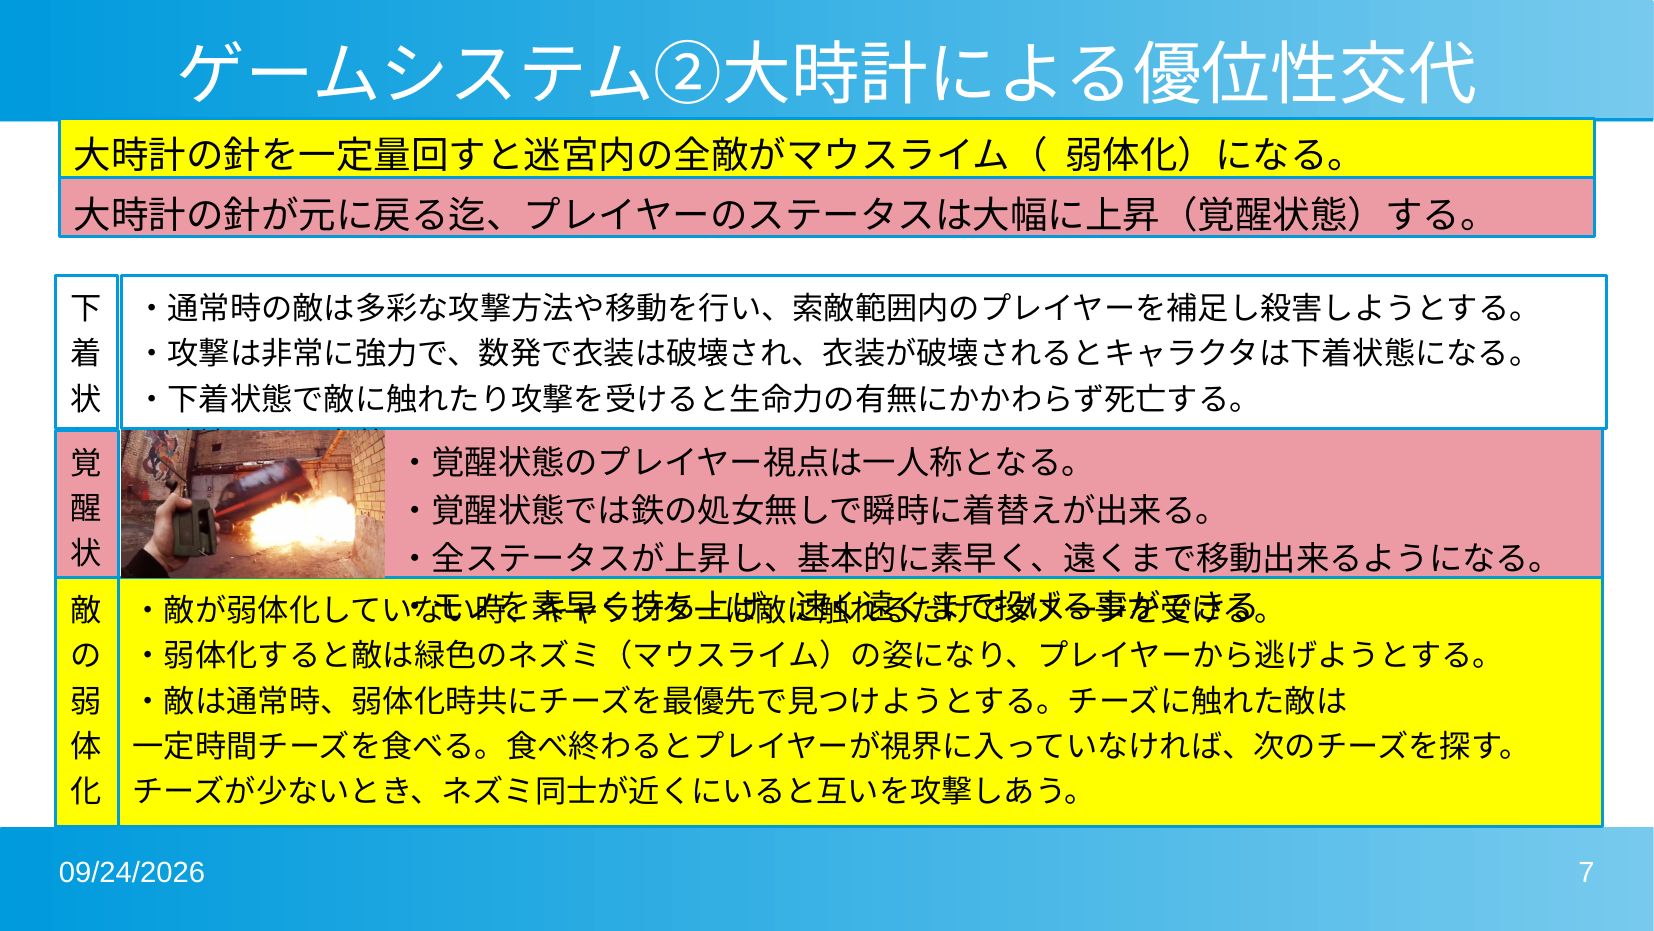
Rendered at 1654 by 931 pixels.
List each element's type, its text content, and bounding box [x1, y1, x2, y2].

picture [121, 431, 385, 577]
text_box ・覚醒状態のプレイヤー視点は一人称となる。 ・覚醒状態では鉄の処女無しで瞬時に着替えが出来る。 ・全ステータスが上昇し、基本的に素早く、遠くまで移動出来るようになる。 ・モノを素早く持ち上げ、速く遠くまで投げる事ができる [383, 428, 1603, 578]
text_box ・通常時の敵は多彩な攻撃方法や移動を行い、索敵範囲内のプレイヤーを補足し殺害しようとする。 ・攻撃は非常に強力で、数発で衣装は破壊され、衣装が破壊されるとキャラクタは下着状態になる。 ・下着状態で敵に触れたり攻撃を受けると生命力の有無にかかわらず死亡する。 ・破壊された衣装は修理すれば再び着用出来る。 [121, 275, 1607, 429]
text_box 大時計の針が元に戻る迄、プレイヤーのステータスは大幅に上昇（覚醒状態）する。 [59, 177, 1595, 237]
text_box 大時計の針を一定量回すと迷宮内の全敵がマウスライム（ 弱体化）になる。 [59, 118, 1595, 176]
text_box 敵の弱体化 [55, 577, 119, 827]
text_box 覚醒状態 [55, 430, 119, 576]
title ゲームシステム②大時計による優位性交代 [59, 29, 1595, 108]
text_box 下着状態 [55, 275, 118, 429]
text_box ・敵が弱体化していない時、キャラクターは敵に触れるだけでダメージを受ける。 ・弱体化すると敵は緑色のネズミ（マウスライム）の姿になり、プレイヤーから逃げようとする。 ・敵は通常時、弱体化時共にチーズを最優先で見つけようとする。チーズに触れた敵は 一定時間チーズを食べる。食べ終わるとプレイヤーが視界に入っていなければ、次のチーズを探す。チーズが少ないとき、ネズミ同士が近くにいると互いを攻撃しあう。 [120, 577, 1603, 827]
